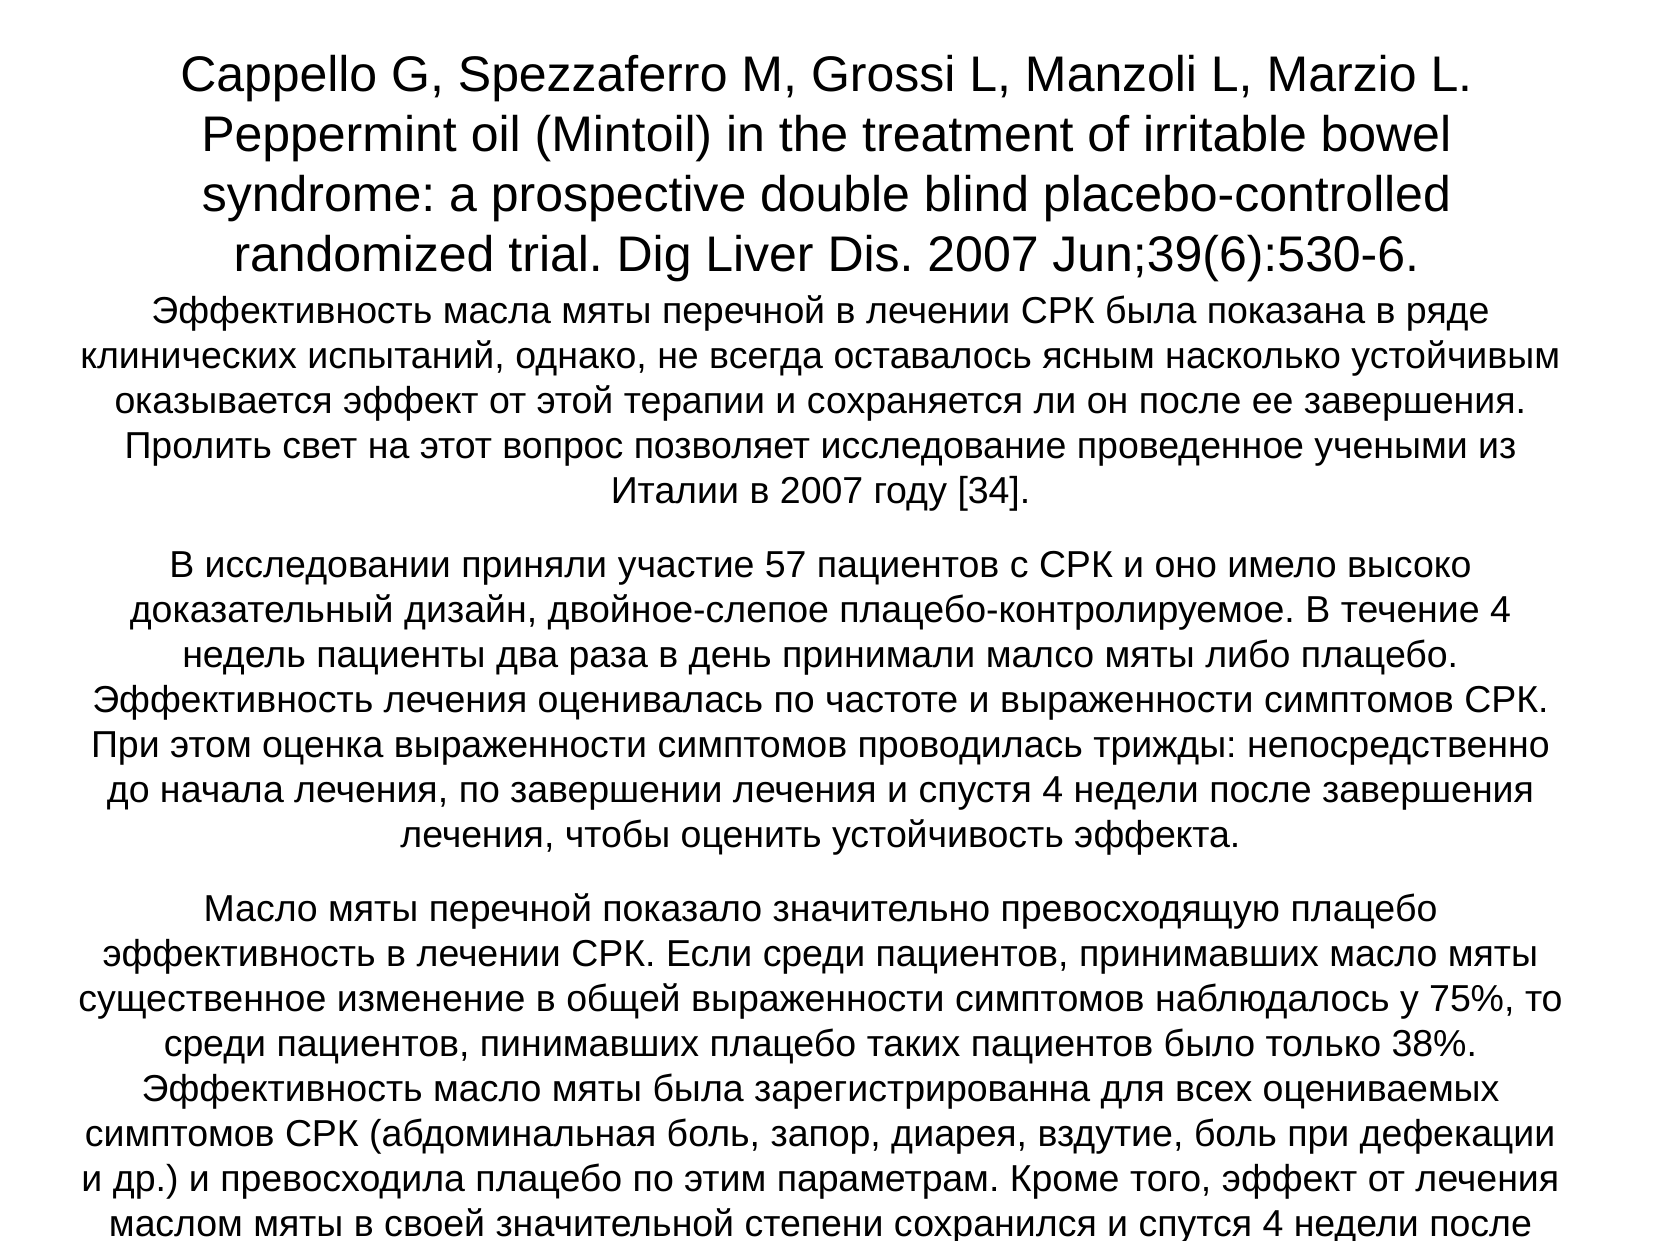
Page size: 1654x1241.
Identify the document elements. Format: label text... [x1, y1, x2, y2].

subtitle Эффективность масла мяты перечной в лечении СРК была показана в ряде клинических испытаний, однако, не всегда оставалось ясным насколько устойчивым оказывается эффект от этой терапии и сохраняется ли он после ее завершения. Пролить свет на этот вопрос позволяет исследование проведенное учеными из Италии в 2007 году [34]. В исследовании приняли участие 57 пациентов с СРК и оно имело высоко доказательный дизайн, двойное-слепое плацебо-контролируемое. В течение 4 недель пациенты два раза в день принимали малсо мяты либо плацебо. Эффективность лечения оценивалась по частоте и выраженности симптомов СРК. При этом оценка выраженности симптомов проводилась трижды: непосредственно до начала лечения, по завершении лечения и спустя 4 недели после завершения лечения, чтобы оценить устойчивость эффекта. Масло мяты перечной показало значительно превосходящую плацебо эффективность в лечении СРК. Если среди пациентов, принимавших масло мяты существенное изменение в общей выраженности симптомов наблюдалось у 75%, то среди пациентов, пинимавших плацебо таких пациентов было только 38%. Эффективность масло мяты была зарегистрированна для всех оцениваемых симптомов СРК (абдоминальная боль, запор, диарея, вздутие, боль при дефекации и др.) и превосходила плацебо по этим параметрам. Кроме того, эффект от лечения маслом мяты в своей значительной степени сохранился и спутся 4 недели после завершения лечения, в то время как в группе пациентов, принимавших плацебо, выраженность симптомов вернулась к уровню, имевшемуся до начала лечения. [76, 285, 1565, 1211]
title Cappello G, Spezzaferro M, Grossi L, Manzoli L, Marzio L. Peppermint oil (Mintoil) in the treatment of irritable bowel syndrome: a prospective double blind placebo-controlled randomized trial. Dig Liver Dis. 2007 Jun;39(6):530-6. [82, 41, 1571, 265]
